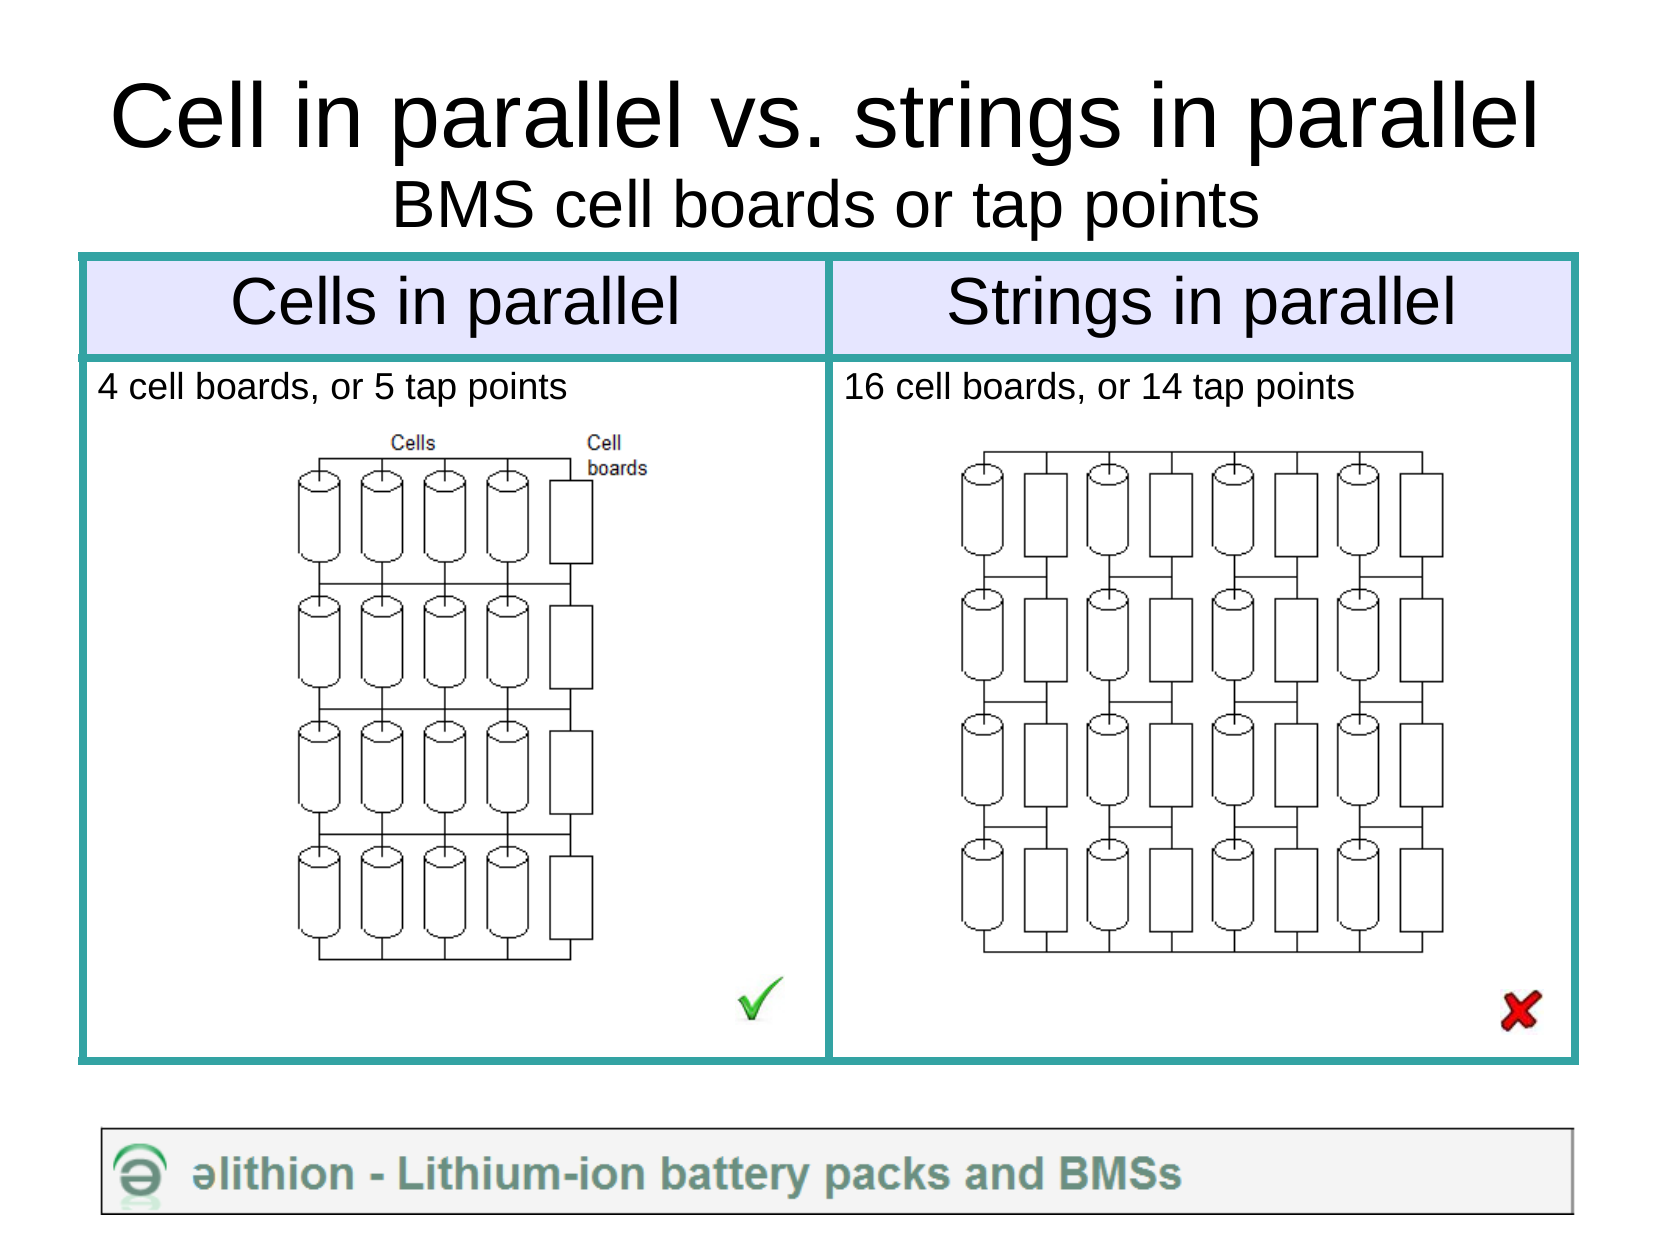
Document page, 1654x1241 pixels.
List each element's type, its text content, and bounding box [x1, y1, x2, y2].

title Cell in parallel vs. strings in parallel BMS cell boards or tap points [82, 49, 1571, 252]
table_cell 16 cell boards, or 14 tap points [833, 362, 1571, 1057]
table_cell 4 cell boards, or 5 tap points [87, 362, 825, 1057]
picture [946, 428, 1486, 976]
table_header Cells in parallel [87, 261, 825, 354]
picture [1500, 989, 1544, 1036]
picture [735, 974, 785, 1025]
table_header Strings in parallel [833, 261, 1571, 354]
picture [98, 1125, 1576, 1215]
picture [267, 419, 661, 981]
